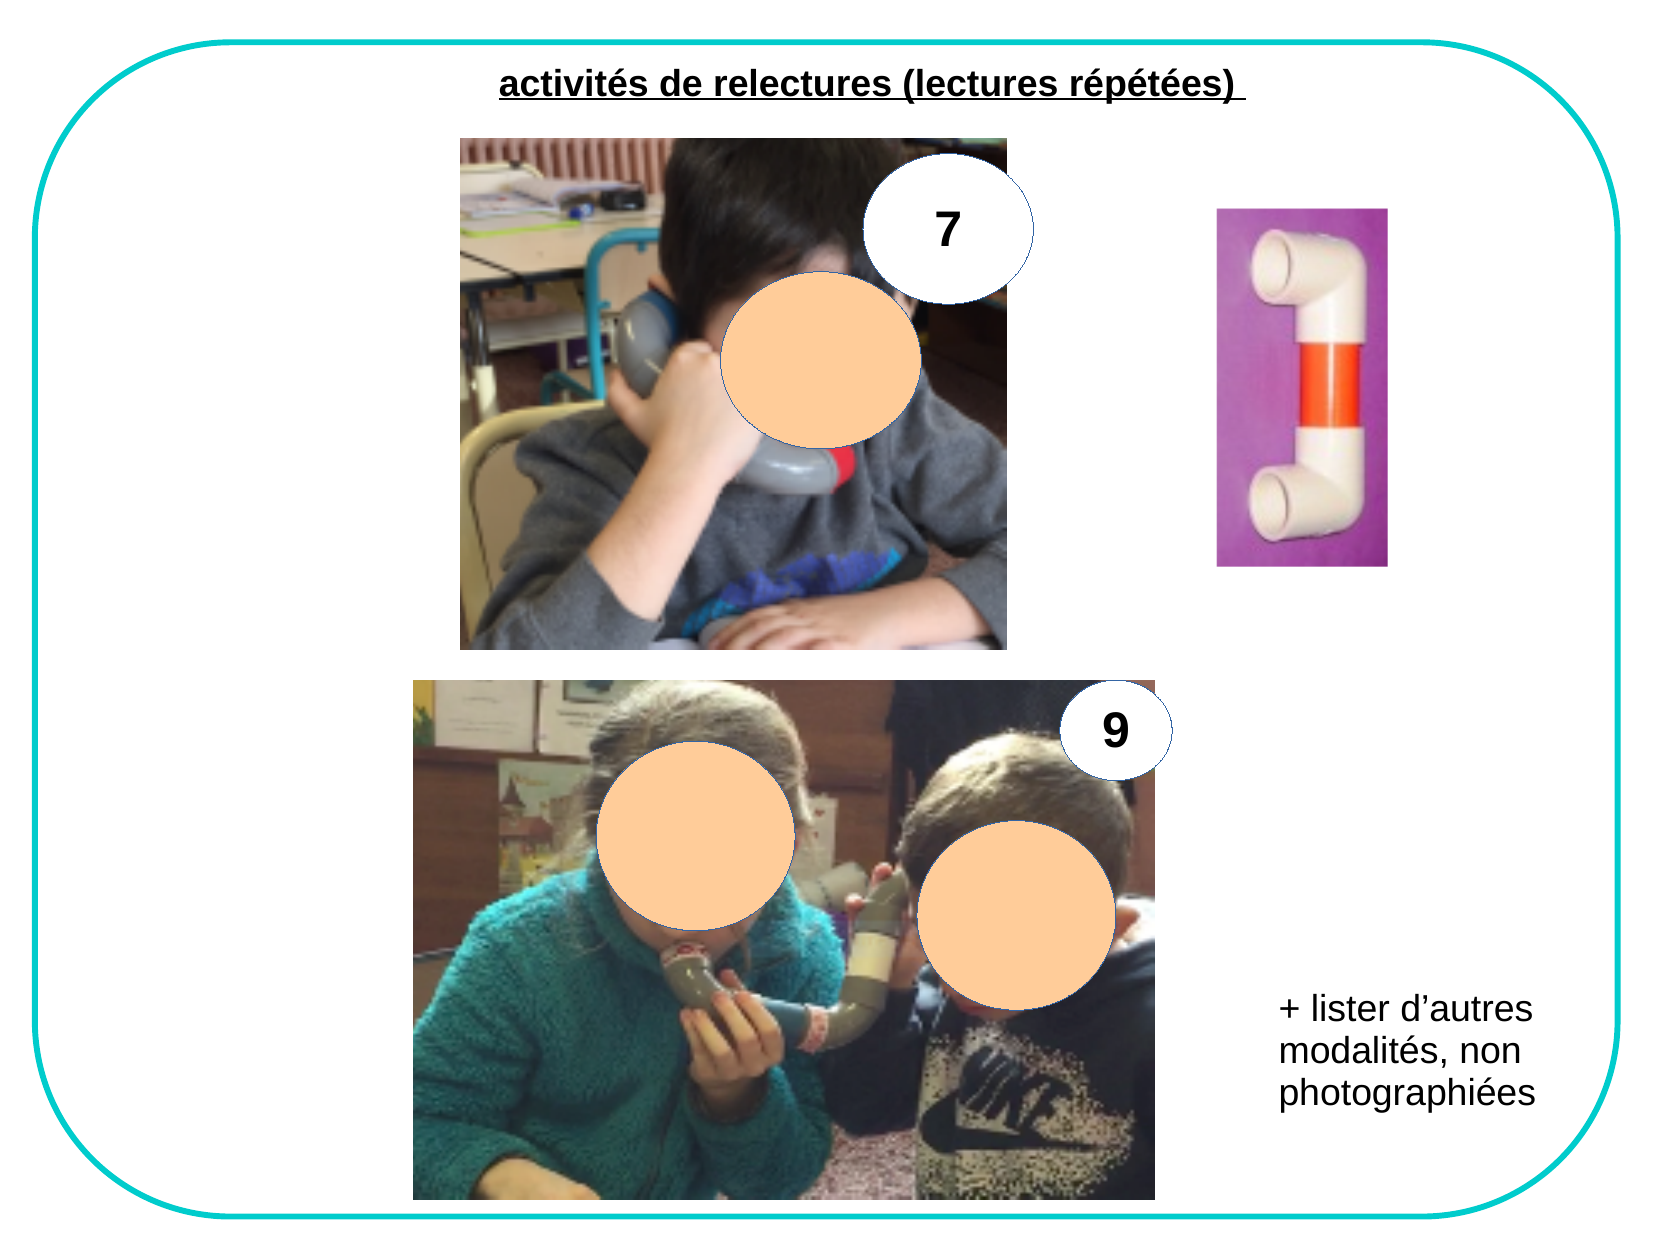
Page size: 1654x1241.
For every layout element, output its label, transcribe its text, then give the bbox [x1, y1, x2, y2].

text_box [82, 12, 1586, 935]
text_box activités de relectures (lectures répétées) [484, 54, 1524, 154]
picture [1216, 208, 1388, 567]
text_box [596, 741, 796, 931]
picture [460, 138, 1007, 650]
text_box 9 [1059, 680, 1173, 781]
text_box [916, 820, 1116, 1011]
picture [413, 680, 1155, 1200]
text_box + lister d’autres modalités, non photographiées [1263, 980, 1571, 1122]
text_box 7 [862, 153, 1034, 305]
picture [1127, 680, 1155, 693]
